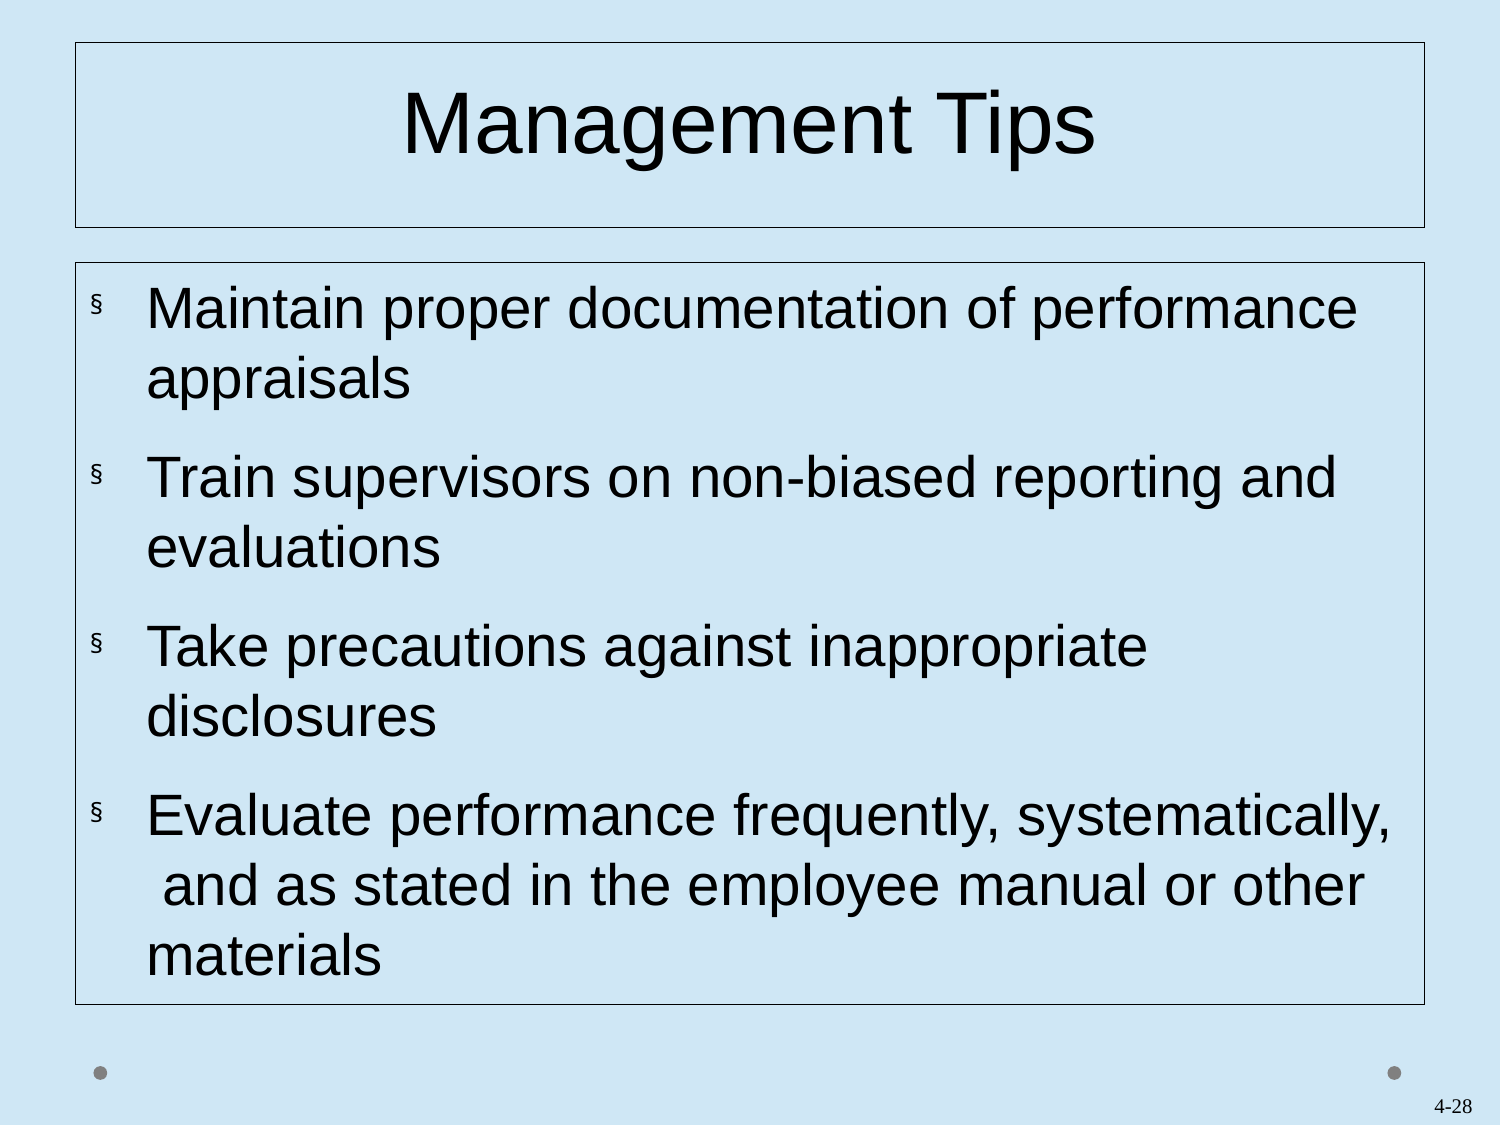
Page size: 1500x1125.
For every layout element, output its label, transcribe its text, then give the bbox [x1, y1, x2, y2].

title Management Tips [75, 42, 1425, 228]
list Maintain proper documentation of performance appraisals Train supervisors on non-biased reporting and evaluations Take precautions against inappropriate disclosures Evaluate performance frequently, systematically, and as stated in the employee manual or other materials [75, 262, 1425, 1005]
